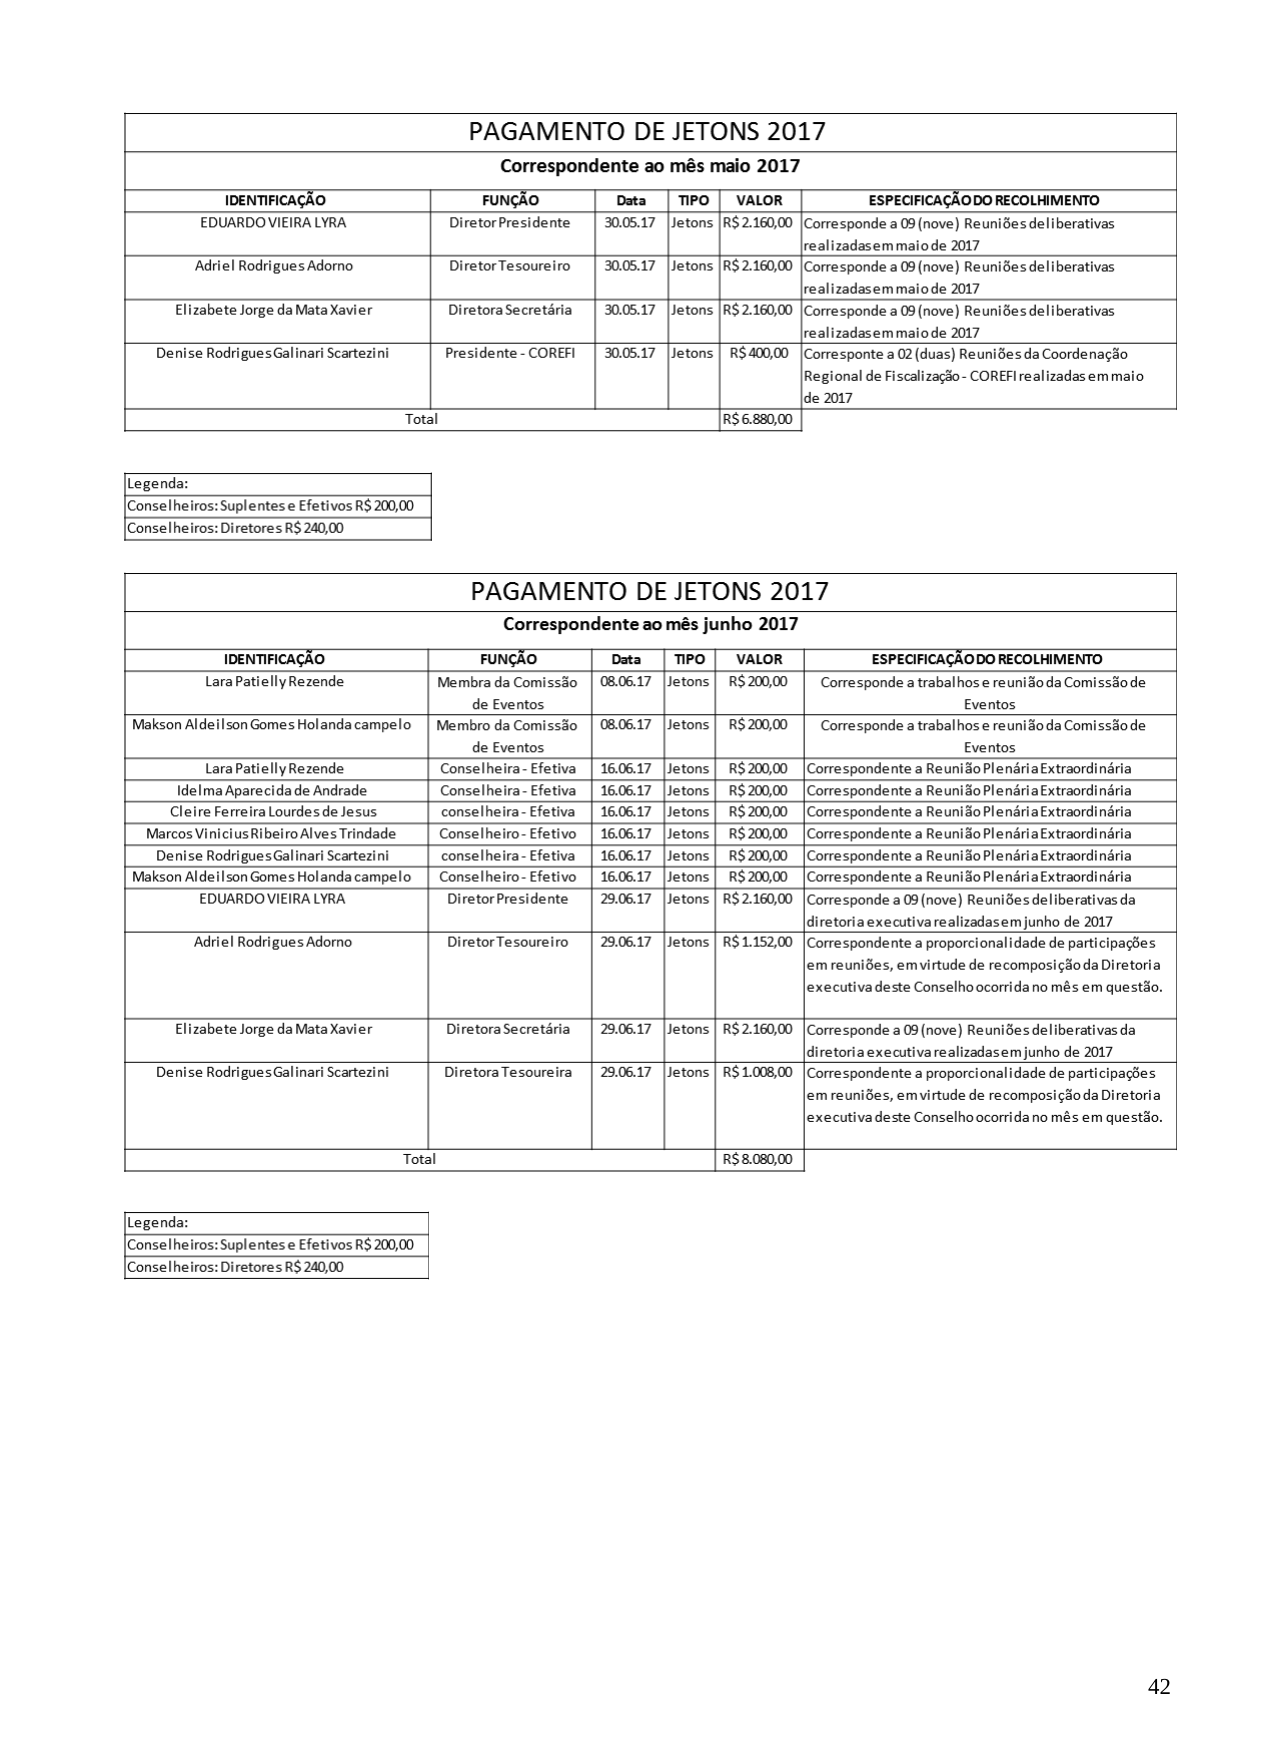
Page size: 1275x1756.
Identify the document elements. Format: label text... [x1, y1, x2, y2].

picture [124, 106, 1177, 438]
picture [124, 1208, 429, 1285]
picture [124, 565, 1177, 1178]
picture [124, 470, 432, 547]
text_box 41 [1143, 1671, 1176, 1705]
